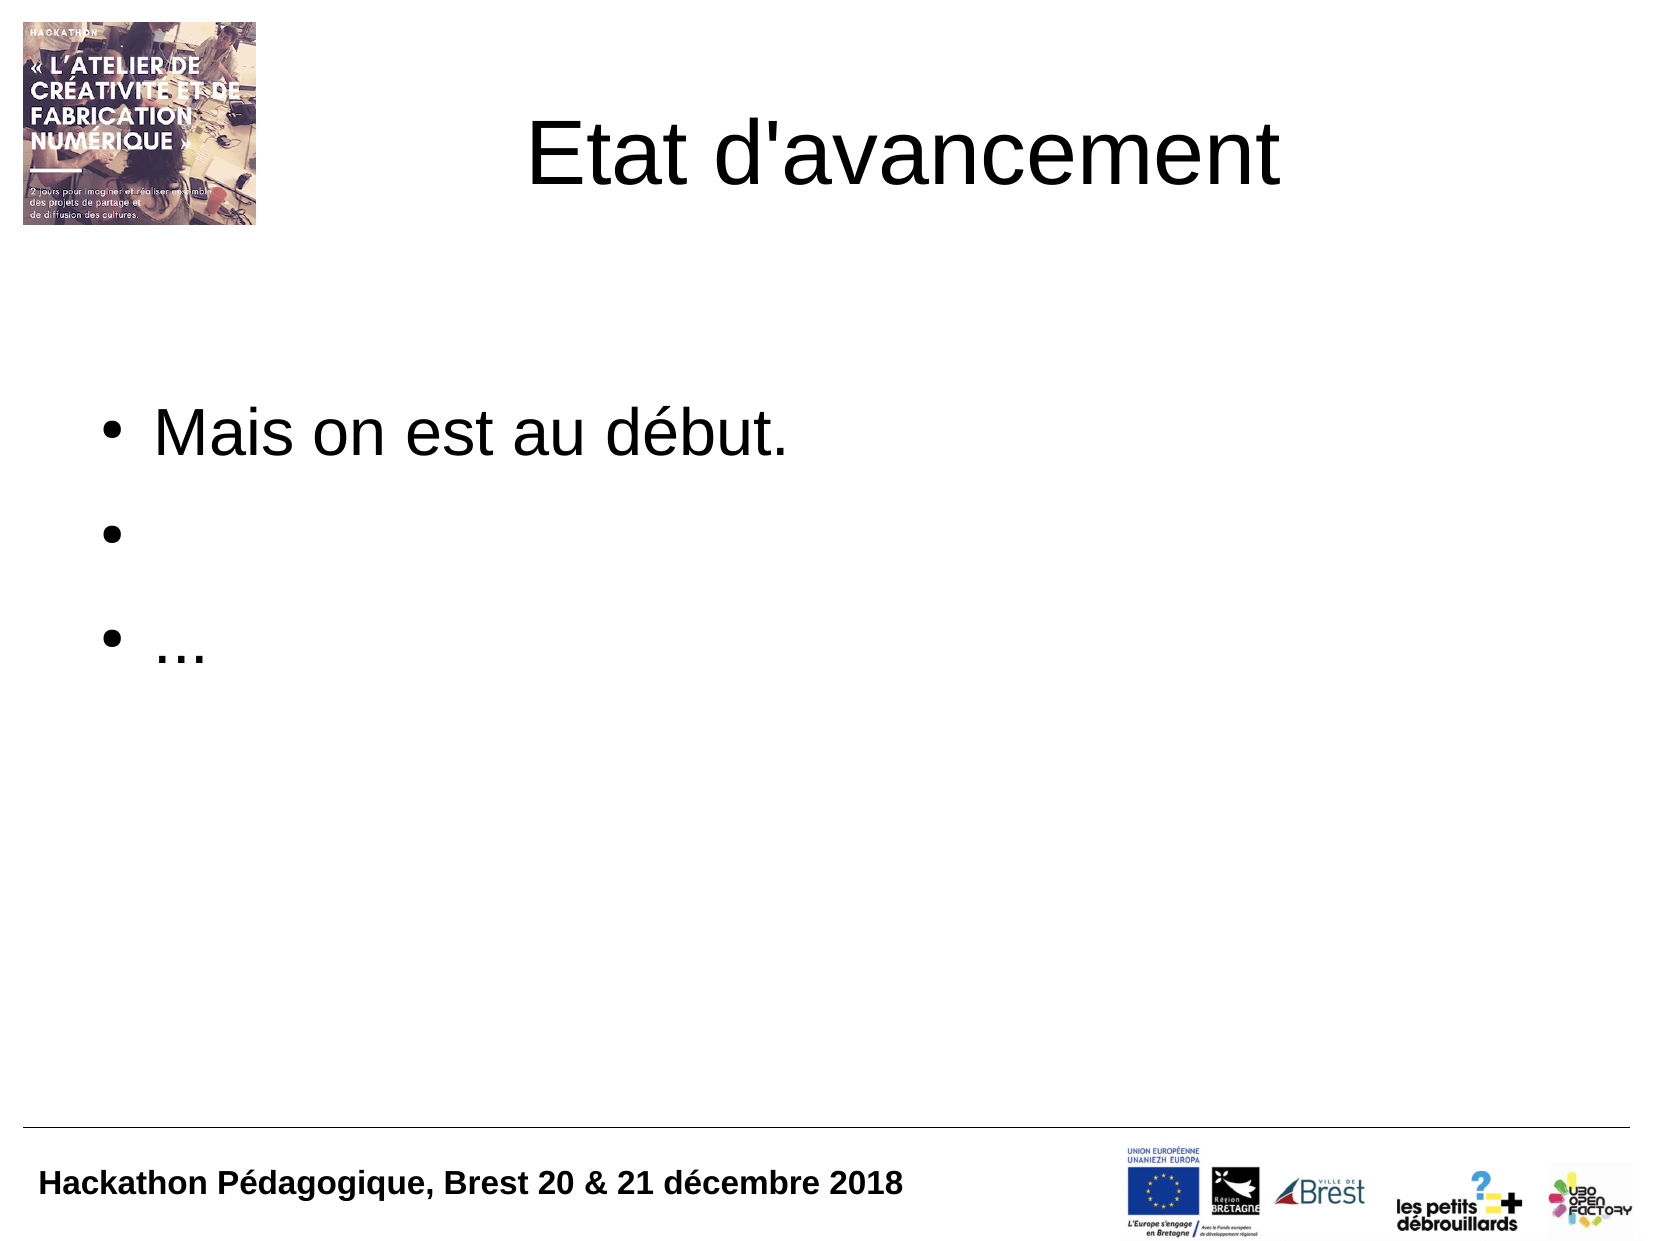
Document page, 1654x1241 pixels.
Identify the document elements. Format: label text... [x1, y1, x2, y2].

text_box Hackathon Pédagogique, Brest 20 & 21 décembre 2018 [23, 1157, 945, 1210]
picture [1120, 1137, 1642, 1241]
picture [23, 22, 256, 225]
title Etat d'avancement [236, 49, 1571, 257]
list Mais on est au début. ... [82, 290, 1571, 1109]
